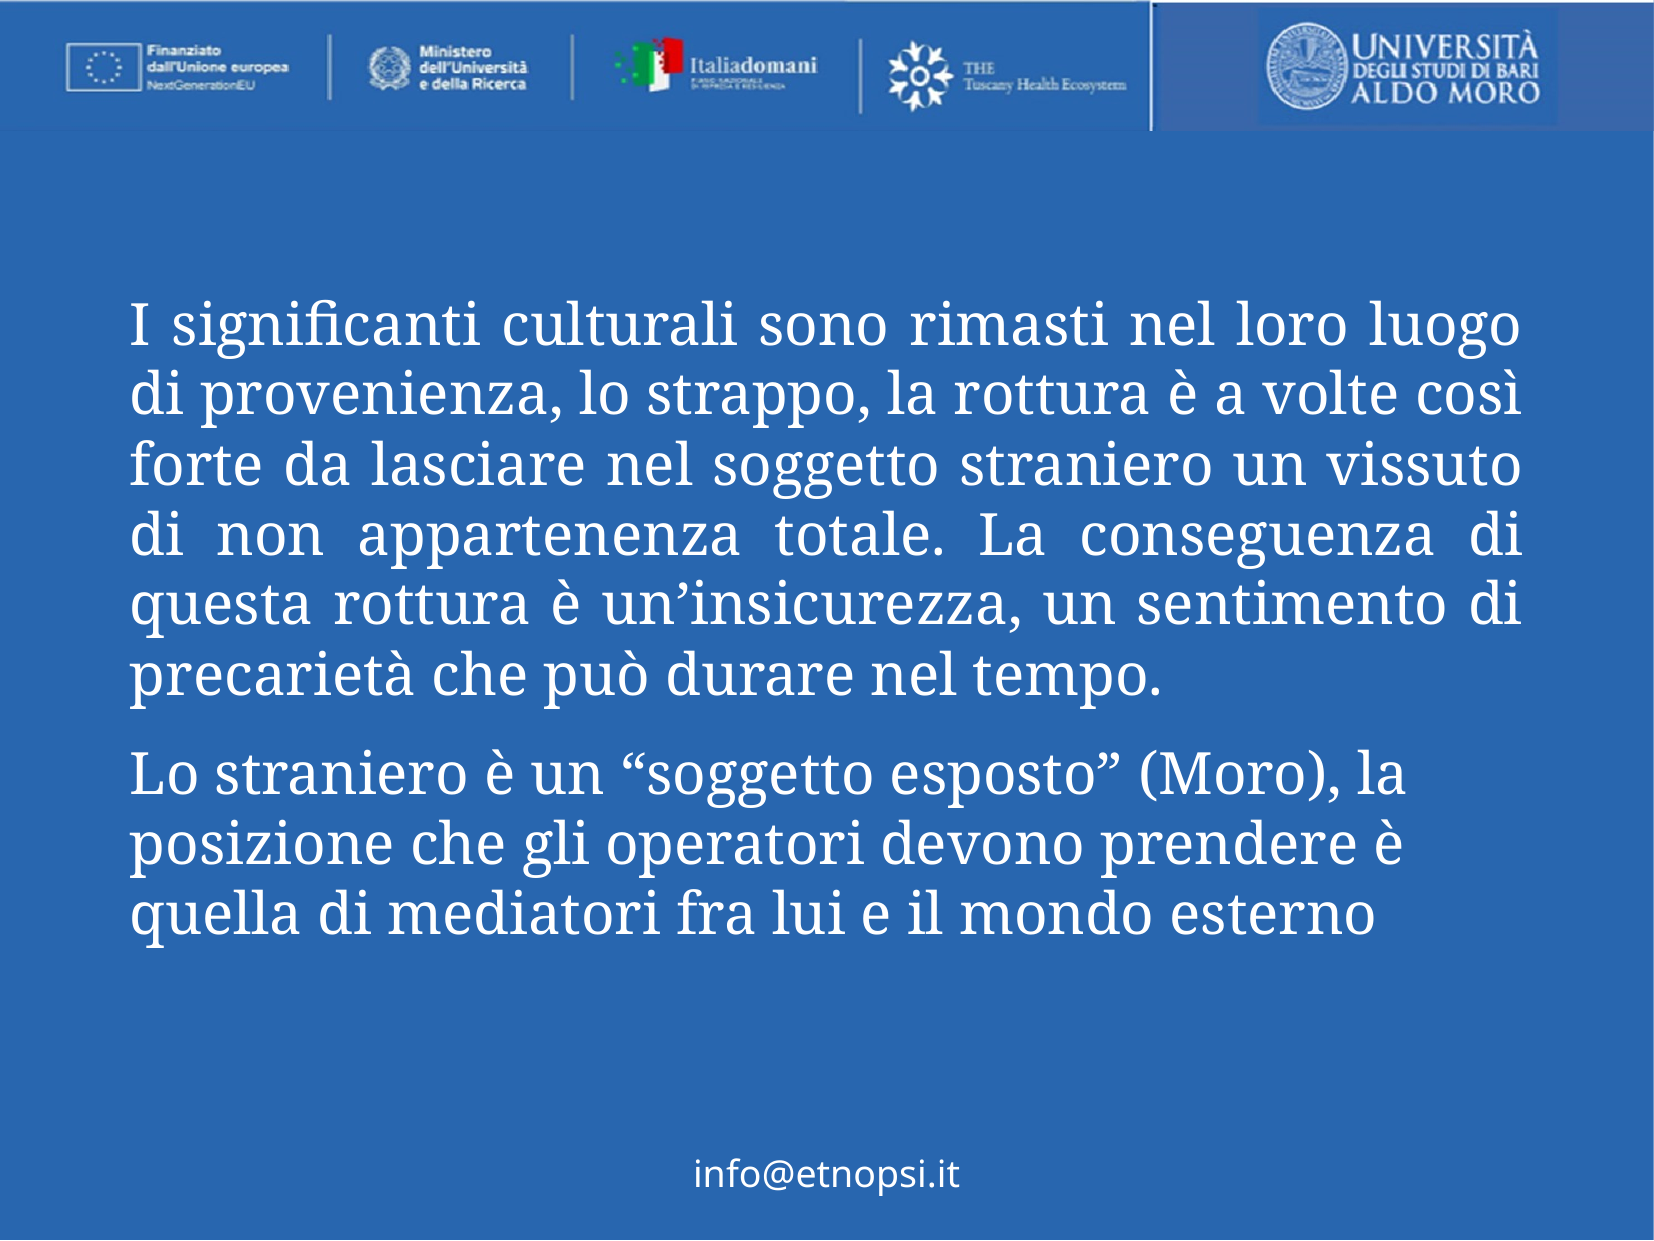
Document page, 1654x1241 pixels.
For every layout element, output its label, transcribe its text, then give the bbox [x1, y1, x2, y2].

picture [0, 0, 1654, 132]
subtitle I significanti culturali sono rimasti nel loro luogo di provenienza, lo strappo, la rottura è a volte così forte da lasciare nel soggetto straniero un vissuto di non appartenenza totale. La conseguenza di questa rottura è un’insicurezza, un sentimento di precarietà che può durare nel tempo. Lo straniero è un “soggetto esposto” (Moro), la posizione che gli operatori devono prendere è quella di mediatori fra lui e il mondo esterno info@etnopsi.it [115, 279, 1539, 1018]
